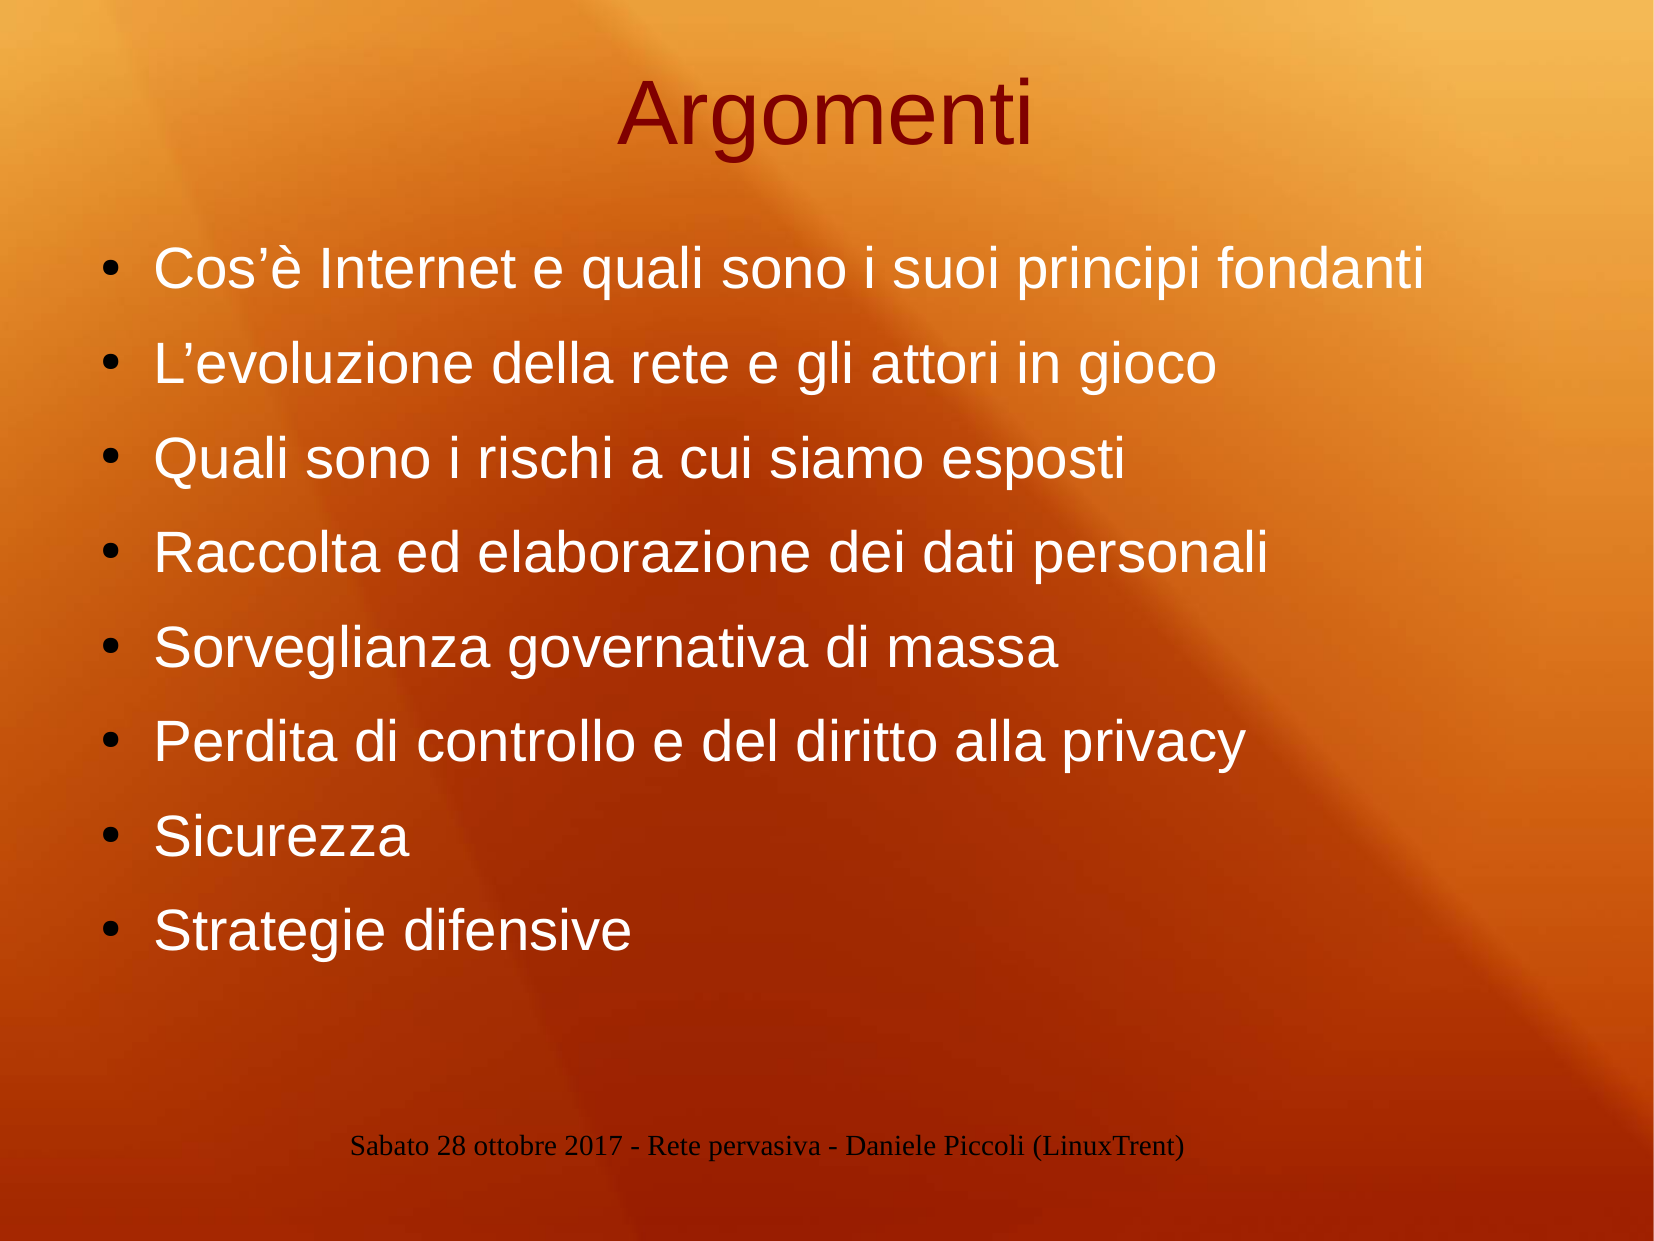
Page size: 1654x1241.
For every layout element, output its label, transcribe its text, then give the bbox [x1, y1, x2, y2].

picture [0, 0, 1654, 1241]
title Argomenti [82, 49, 1571, 178]
list Cos’è Internet e quali sono i suoi principi fondanti L’evoluzione della rete e gli attori in gioco Quali sono i rischi a cui siamo esposti Raccolta ed elaborazione dei dati personali Sorveglianza governativa di massa Perdita di controllo e del diritto alla privacy Sicurezza Strategie difensive [82, 236, 1571, 1042]
